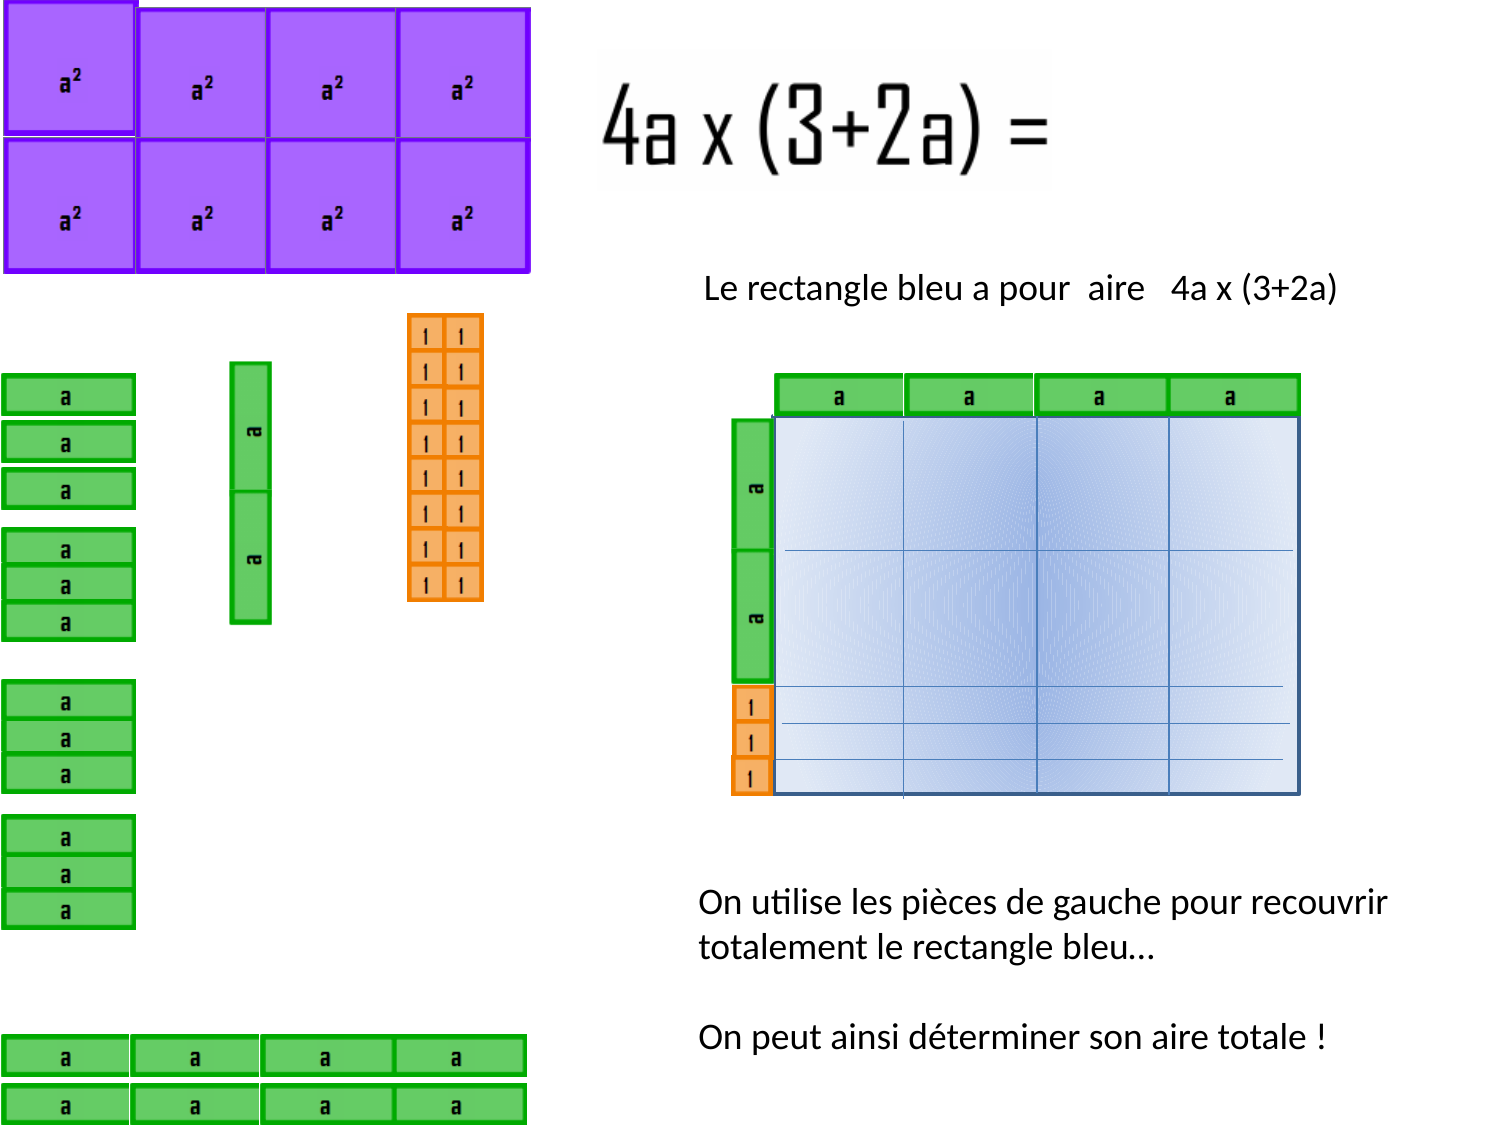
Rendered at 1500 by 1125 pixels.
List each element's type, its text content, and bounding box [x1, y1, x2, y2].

text_box [1038, 687, 1168, 723]
picture [3, 0, 531, 274]
picture [0, 467, 136, 510]
text_box [1038, 724, 1168, 759]
picture [0, 679, 136, 794]
picture [0, 527, 136, 642]
text_box On utilise les pièces de gauche pour recouvrir totalement le rectangle bleu… On peut ainsi déterminer son aire totale ! [683, 869, 1413, 1065]
text_box [904, 551, 1036, 686]
picture [731, 418, 774, 796]
picture [0, 814, 136, 930]
picture [229, 361, 272, 489]
picture [0, 1083, 527, 1125]
text_box [1038, 551, 1168, 686]
text_box [904, 724, 1036, 759]
text_box [1038, 416, 1169, 550]
text_box [904, 687, 1036, 723]
picture [0, 420, 136, 463]
picture [0, 1034, 527, 1077]
text_box Le rectangle bleu a pour aire 4a x (3+2a) [689, 255, 1354, 316]
picture [407, 313, 484, 602]
text_box [904, 760, 1168, 794]
text_box [773, 416, 1036, 794]
picture [229, 490, 272, 626]
picture [773, 373, 1301, 416]
text_box [1170, 416, 1300, 794]
picture [0, 373, 136, 416]
picture [584, 42, 1052, 195]
